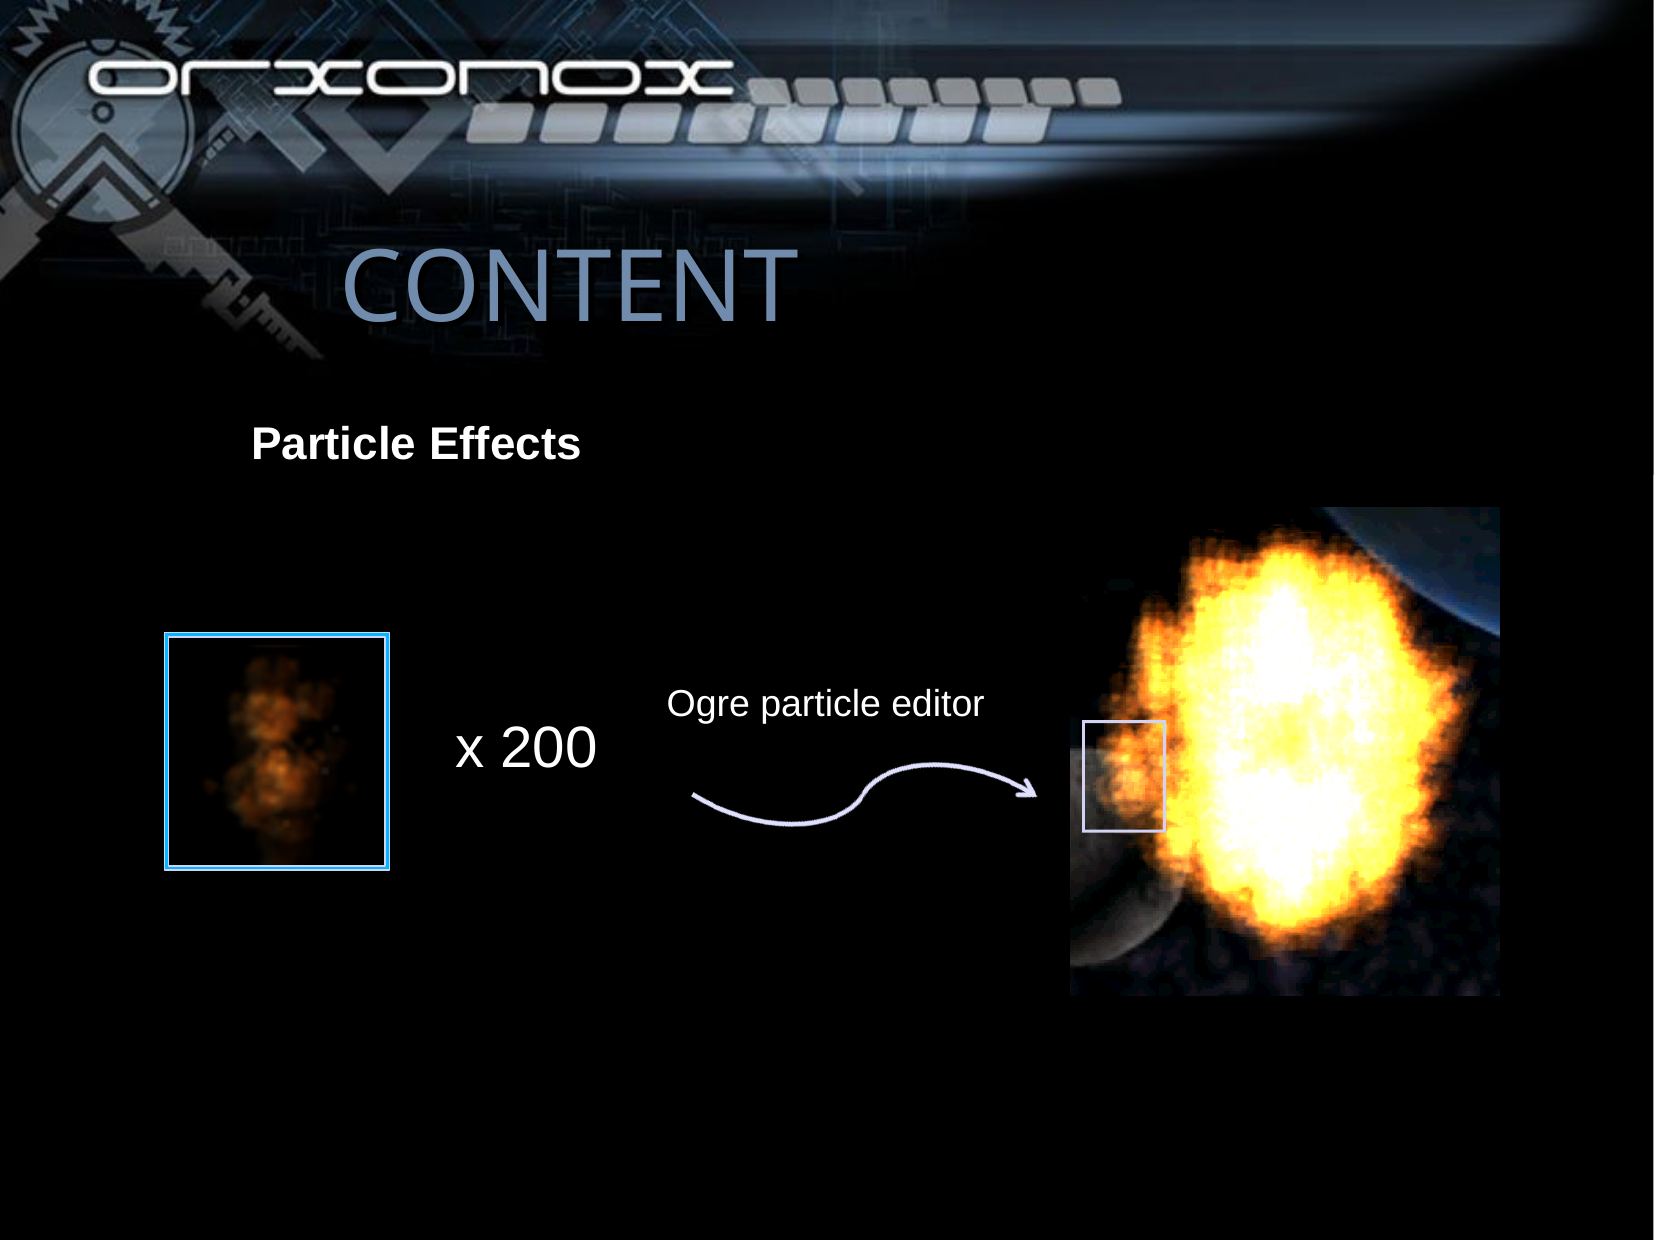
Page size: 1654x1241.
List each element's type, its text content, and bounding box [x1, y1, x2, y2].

text_box CONTENT [324, 206, 1565, 262]
text_box Ogre particle editor [651, 674, 1002, 733]
picture [1070, 507, 1500, 996]
picture [169, 645, 385, 865]
text_box Particle Effects [236, 410, 684, 562]
text_box x 200 [440, 707, 613, 789]
text_box [164, 632, 390, 871]
text_box [1082, 720, 1167, 833]
picture [689, 617, 1060, 969]
picture [0, 0, 1654, 475]
